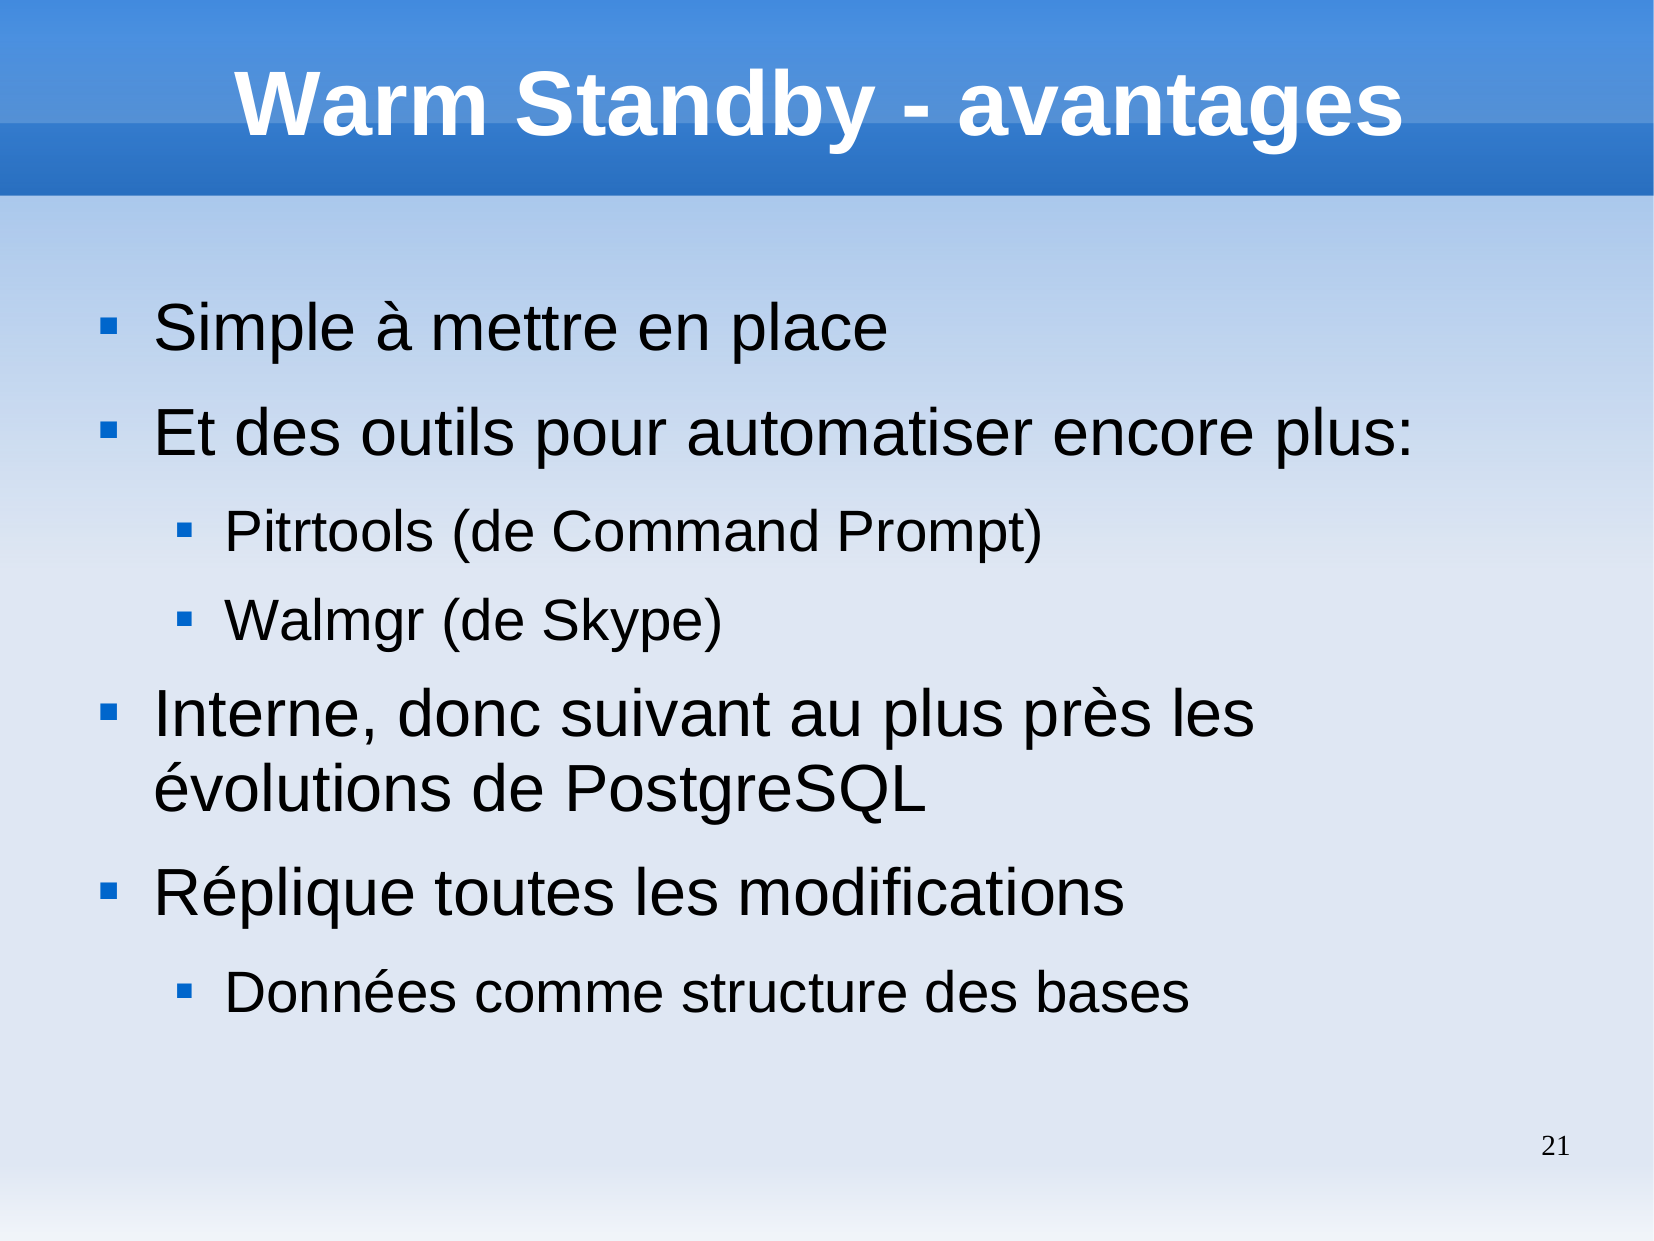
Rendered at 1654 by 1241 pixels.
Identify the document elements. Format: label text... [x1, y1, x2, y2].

title Warm Standby - avantages [76, 7, 1565, 200]
list Simple à mettre en place Et des outils pour automatiser encore plus: Pitrtools (de Command Prompt) Walmgr (de Skype) Interne, donc suivant au plus près les évolutions de PostgreSQL Réplique toutes les modifications Données comme structure des bases [82, 290, 1571, 1094]
picture [0, 0, 1654, 1241]
